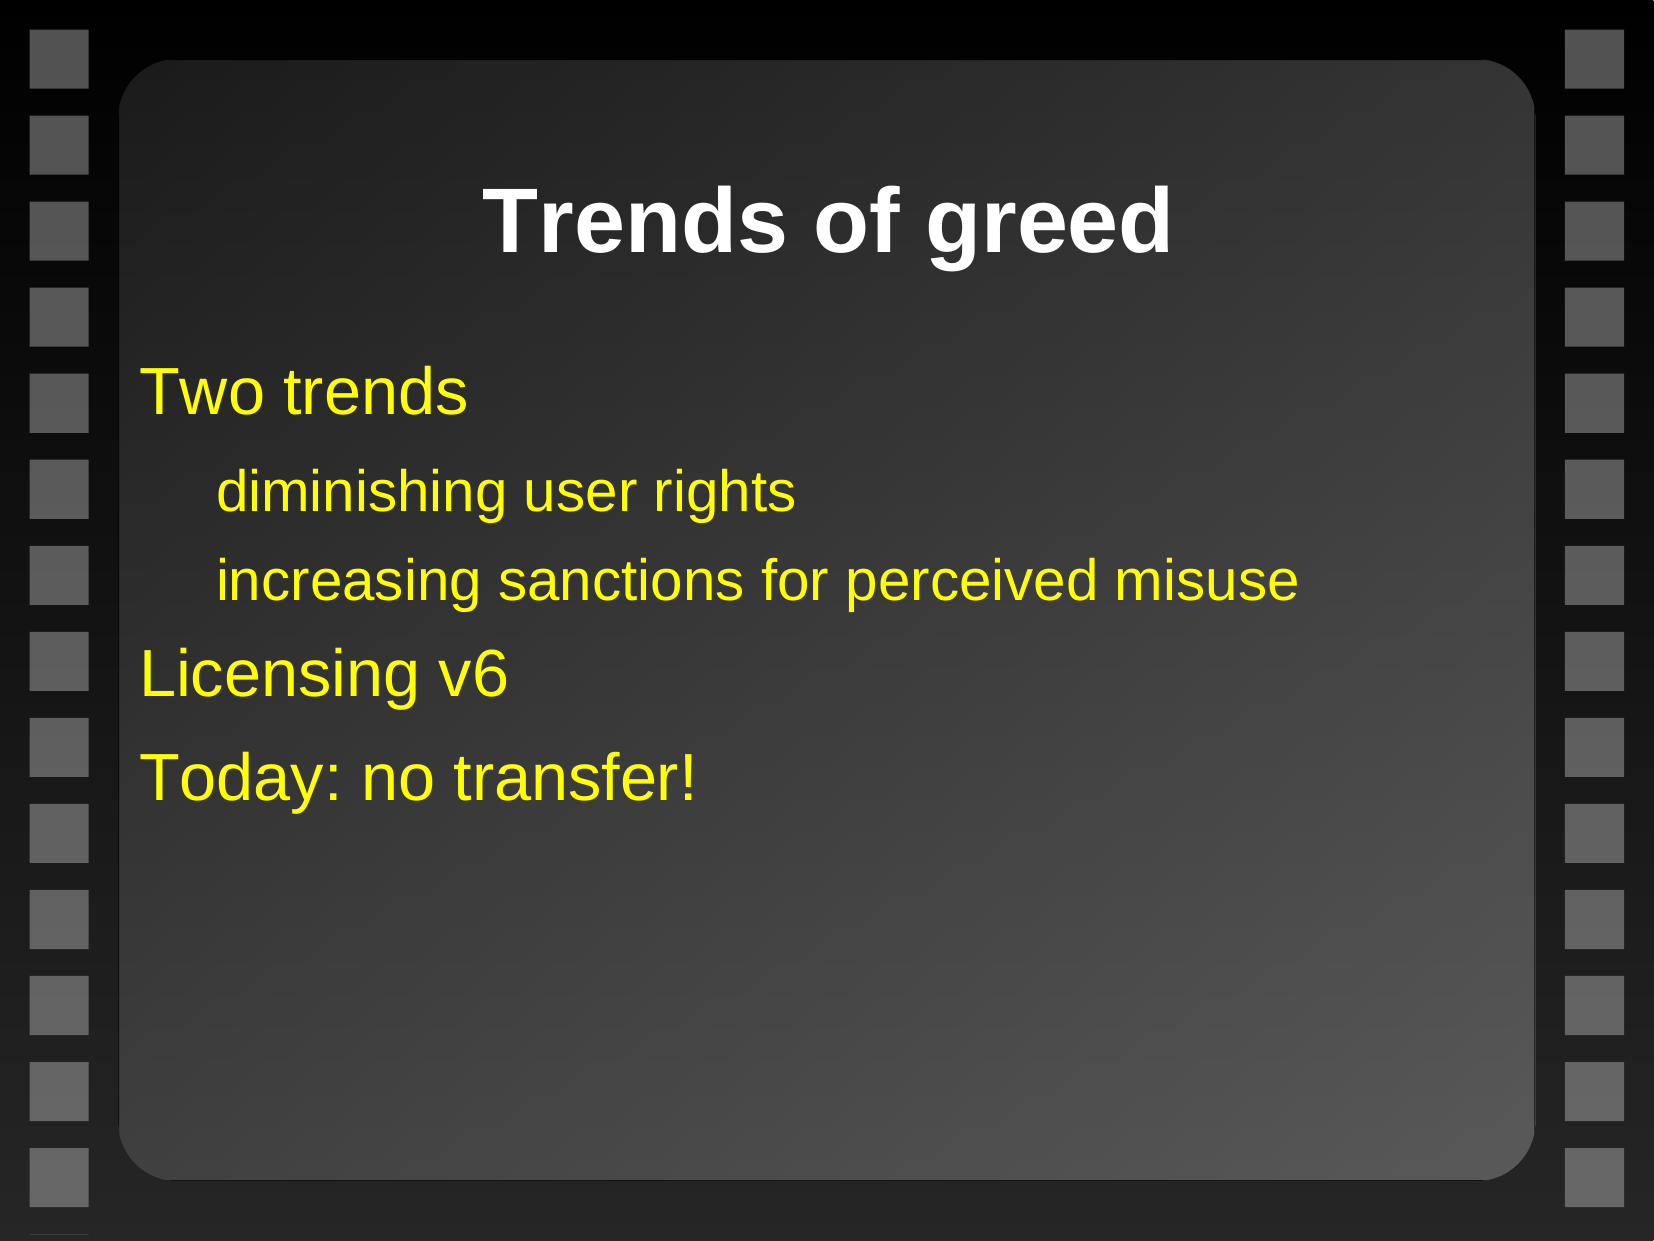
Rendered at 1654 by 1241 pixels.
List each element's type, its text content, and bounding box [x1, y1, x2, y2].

title Trends of greed [123, 117, 1536, 325]
list Two trends diminishing user rights increasing sanctions for perceived misuse Licensing v6 Today: no transfer! [121, 354, 1534, 1127]
